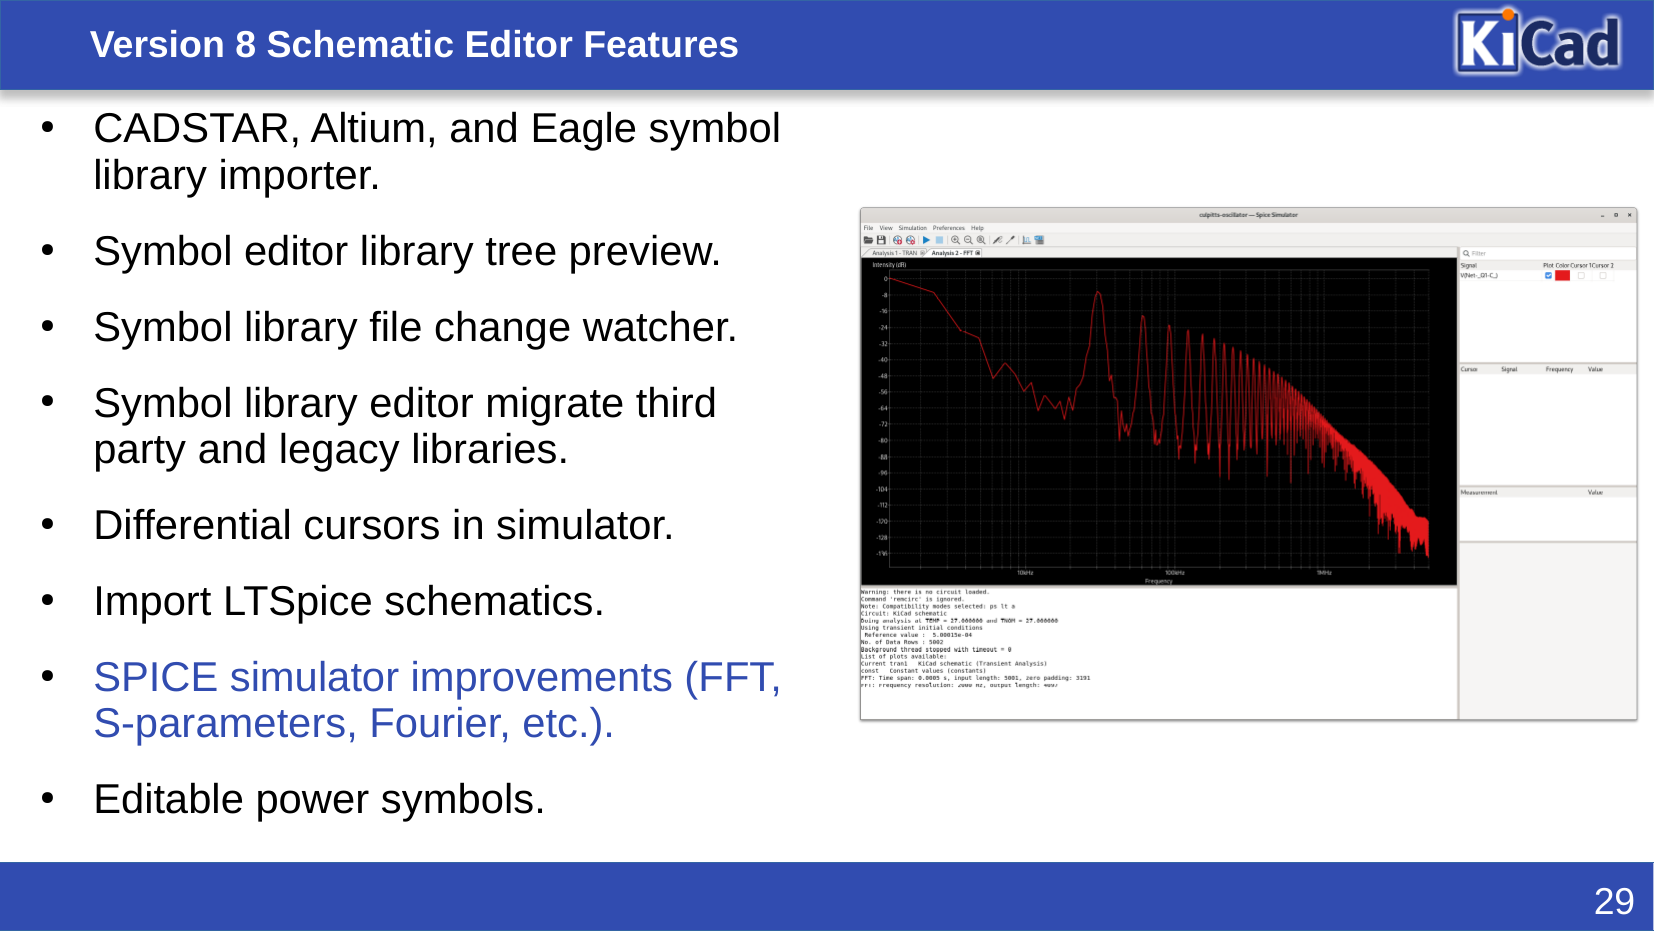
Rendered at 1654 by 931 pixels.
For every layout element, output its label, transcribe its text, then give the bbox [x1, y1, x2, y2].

picture [855, 203, 1643, 727]
list CADSTAR, Altium, and Eagle symbol library importer. Symbol editor library tree preview. Symbol library file change watcher. Symbol library editor migrate third party and legacy libraries. Differential cursors in simulator. Import LTSpice schematics. SPICE simulator improvements (FFT, S-parameters, Fourier, etc.). Editable power symbols. [22, 105, 811, 856]
text_box [0, 862, 1654, 931]
text_box Version 8 Schematic Editor Features [0, 0, 1412, 90]
text_box <number> [1387, 873, 1651, 931]
picture [1412, 0, 1654, 92]
